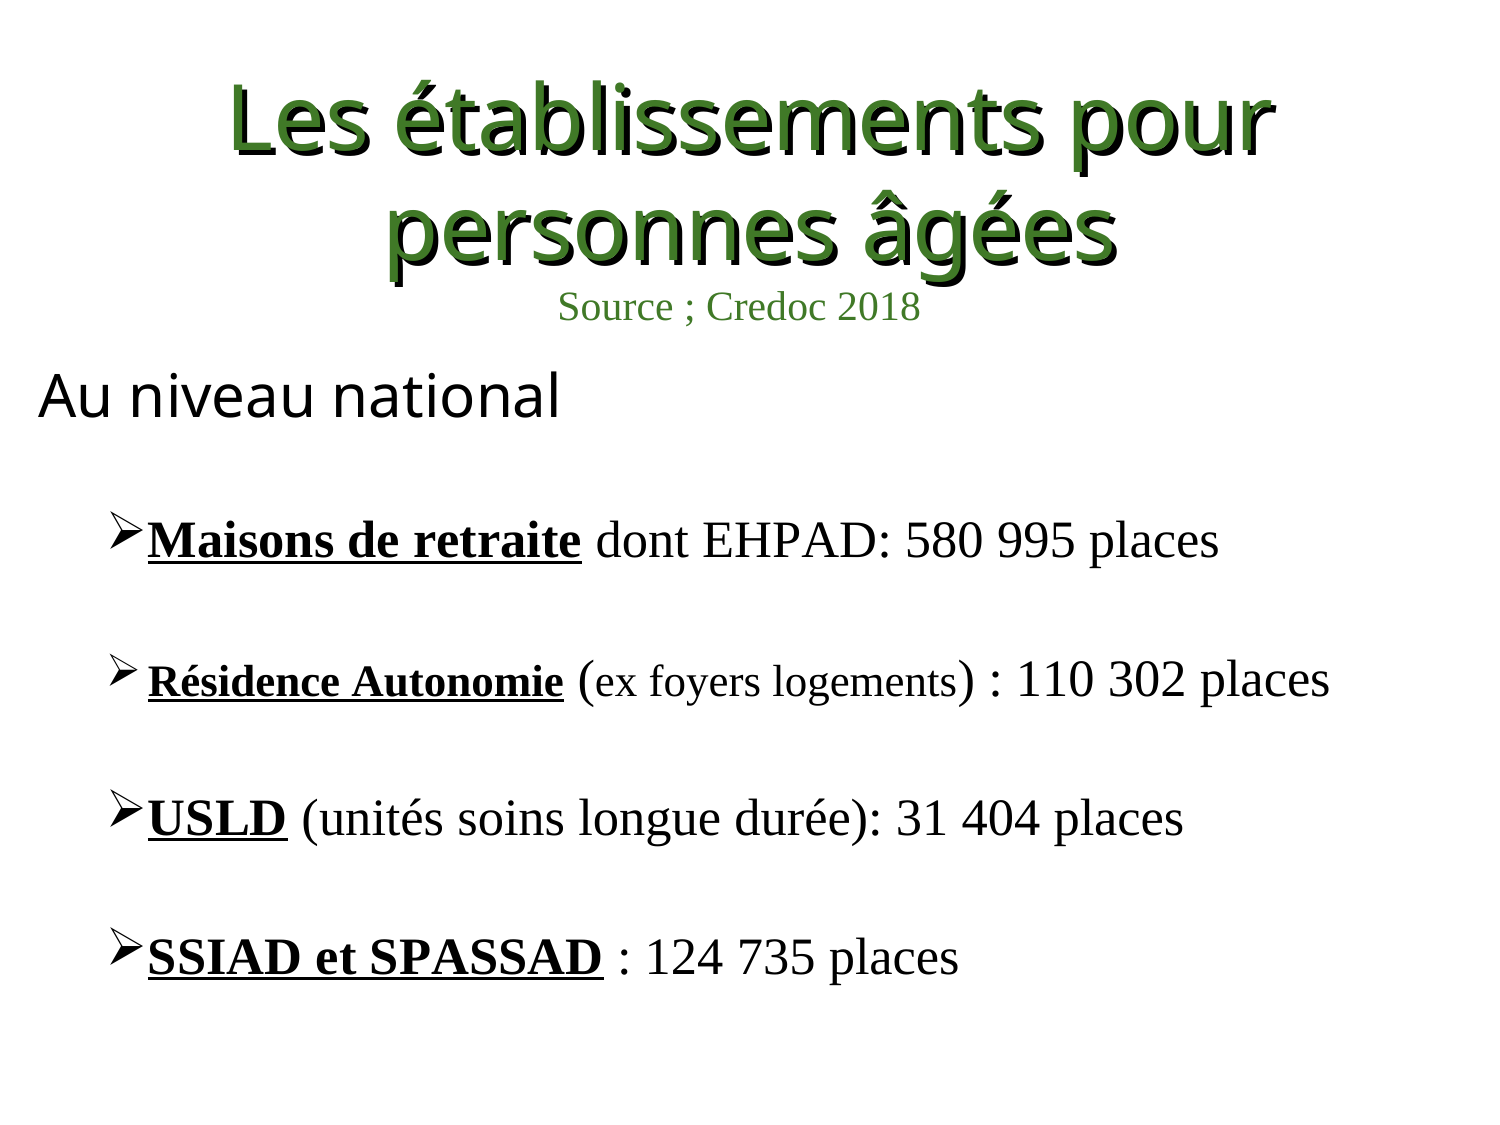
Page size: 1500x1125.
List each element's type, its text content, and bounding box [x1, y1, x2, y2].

title Les établissements pour personnes âgées Source ; Credoc 2018 [112, 99, 1388, 288]
list Au niveau national Maisons de retraite dont EHPAD: 580 995 places Résidence Autonomie (ex foyers logements) : 110 302 places USLD (unités soins longue durée): 31 404 places SSIAD et SPASSAD : 124 735 places [23, 350, 1477, 1000]
